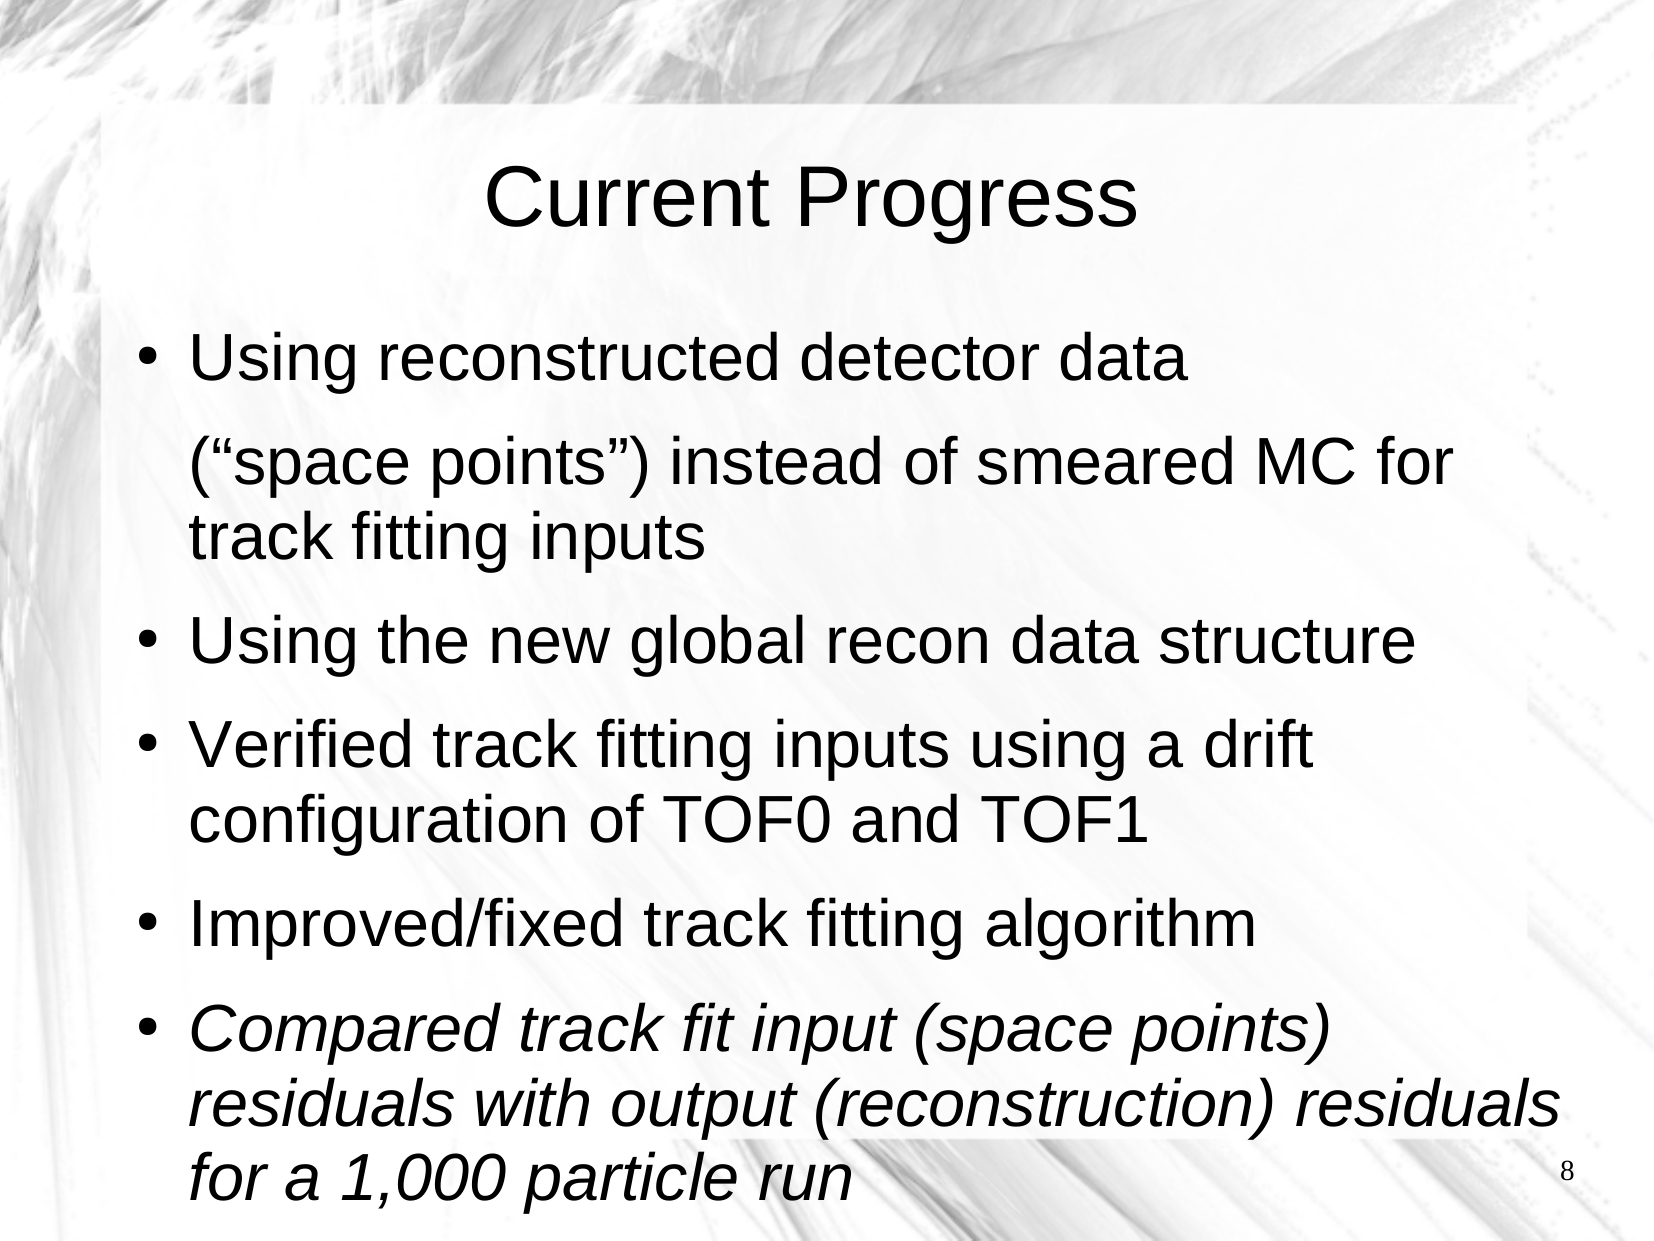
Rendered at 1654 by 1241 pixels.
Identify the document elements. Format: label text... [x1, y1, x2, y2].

title Current Progress [118, 112, 1506, 281]
list Using reconstructed detector data (“space points”) instead of smeared MC for track fitting inputs Using the new global recon data structure Verified track fitting inputs using a drift configuration of TOF0 and TOF1 Improved/fixed track fitting algorithm Compared track fit input (space points) residuals with output (reconstruction) residuals for a 1,000 particle run [118, 319, 1571, 1216]
picture [0, 0, 1654, 1241]
